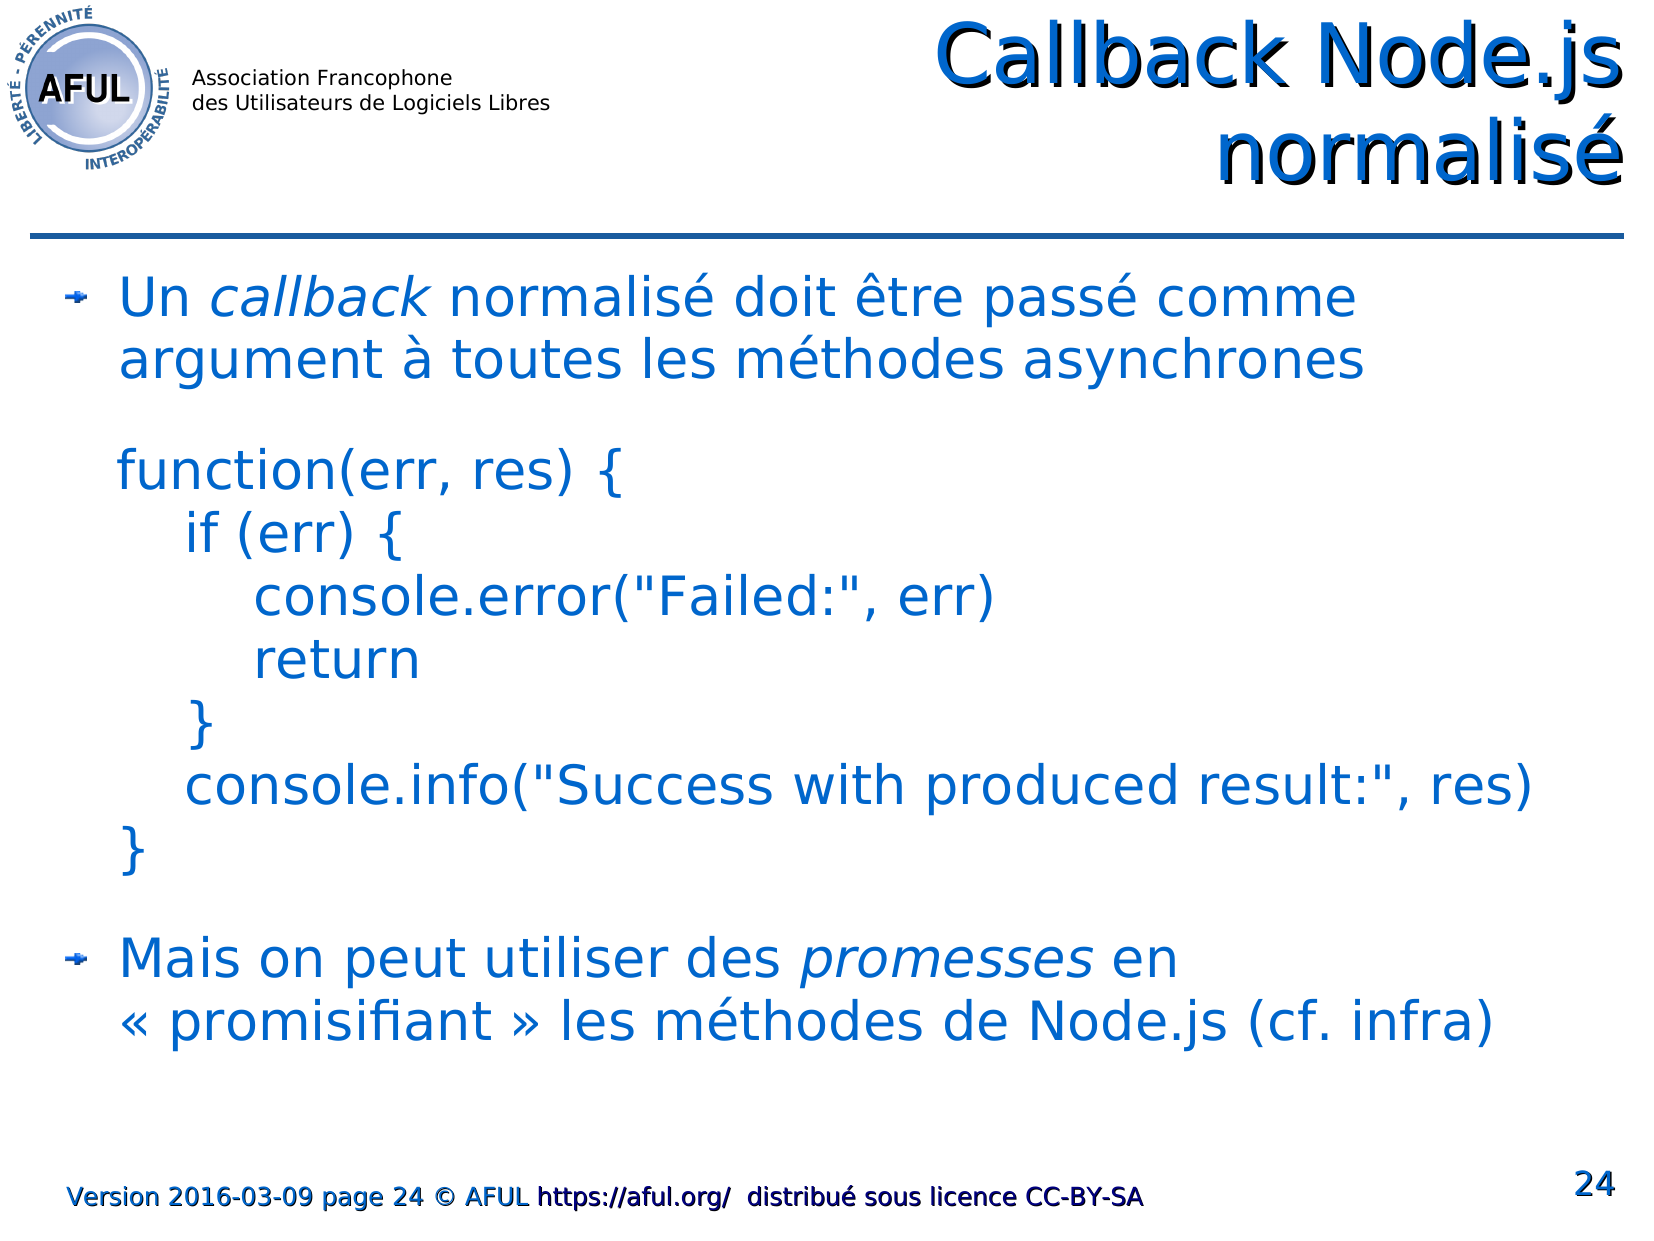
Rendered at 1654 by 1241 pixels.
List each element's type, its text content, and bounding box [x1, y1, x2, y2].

title Callback Node.js normalisé [501, 0, 1625, 207]
list Un callback normalisé doit être passé comme argument à toutes les méthodes asynchrones function(err, res) { if (err) { console.error("Failed:", err) return } console.info("Success with produced result:", res) } Mais on peut utiliser des promesses en « promisifiant » les méthodes de Node.js (cf. infra) [47, 265, 1595, 1211]
picture [0, 0, 178, 178]
